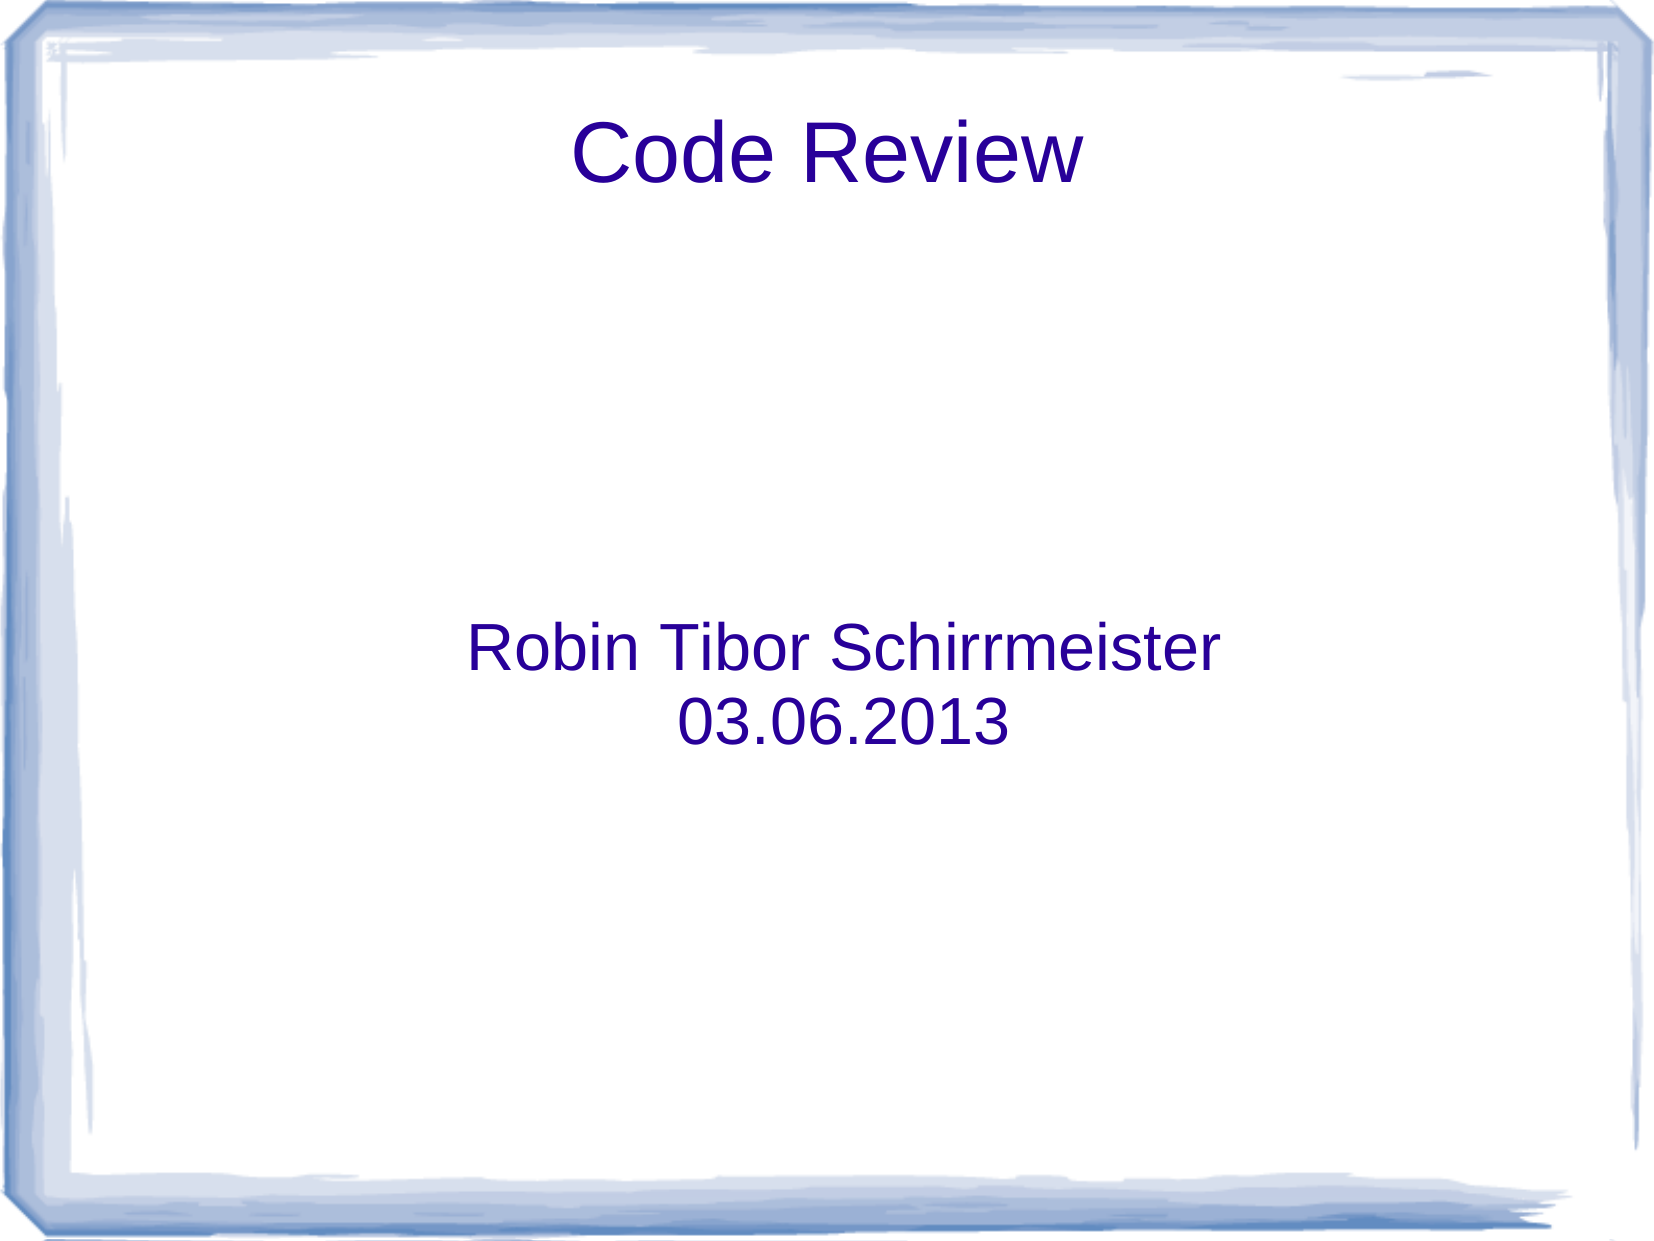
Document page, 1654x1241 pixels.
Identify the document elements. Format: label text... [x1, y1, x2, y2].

picture [0, 0, 1654, 1241]
title Code Review [82, 49, 1571, 257]
subtitle Robin Tibor Schirrmeister 03.06.2013 [118, 324, 1571, 1045]
